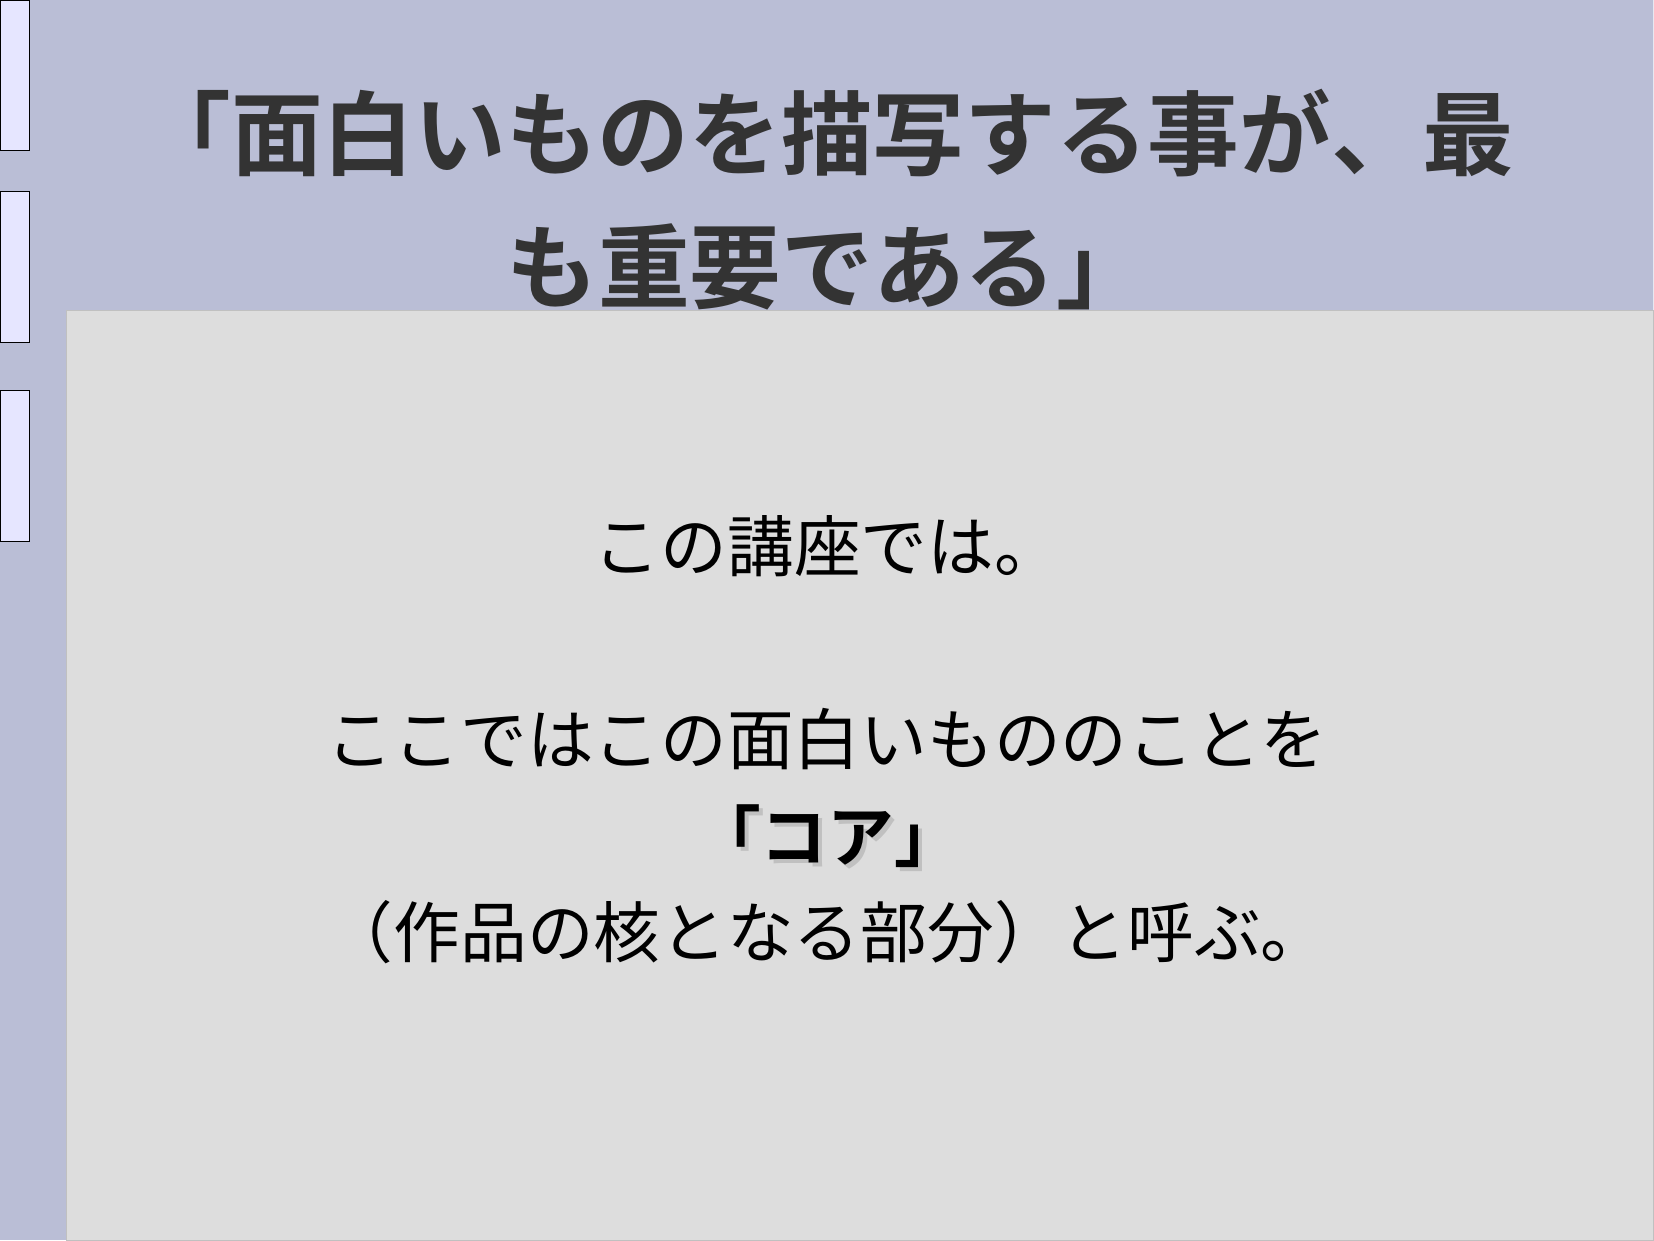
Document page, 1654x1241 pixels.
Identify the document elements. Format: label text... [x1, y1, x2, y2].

subtitle この講座では。 ここではこの面白いもののことを 「コア」 （作品の核となる部分）と呼ぶ。 [121, 344, 1534, 1127]
title 「面白いものを描写する事が、最も重要である」 [121, 91, 1534, 299]
